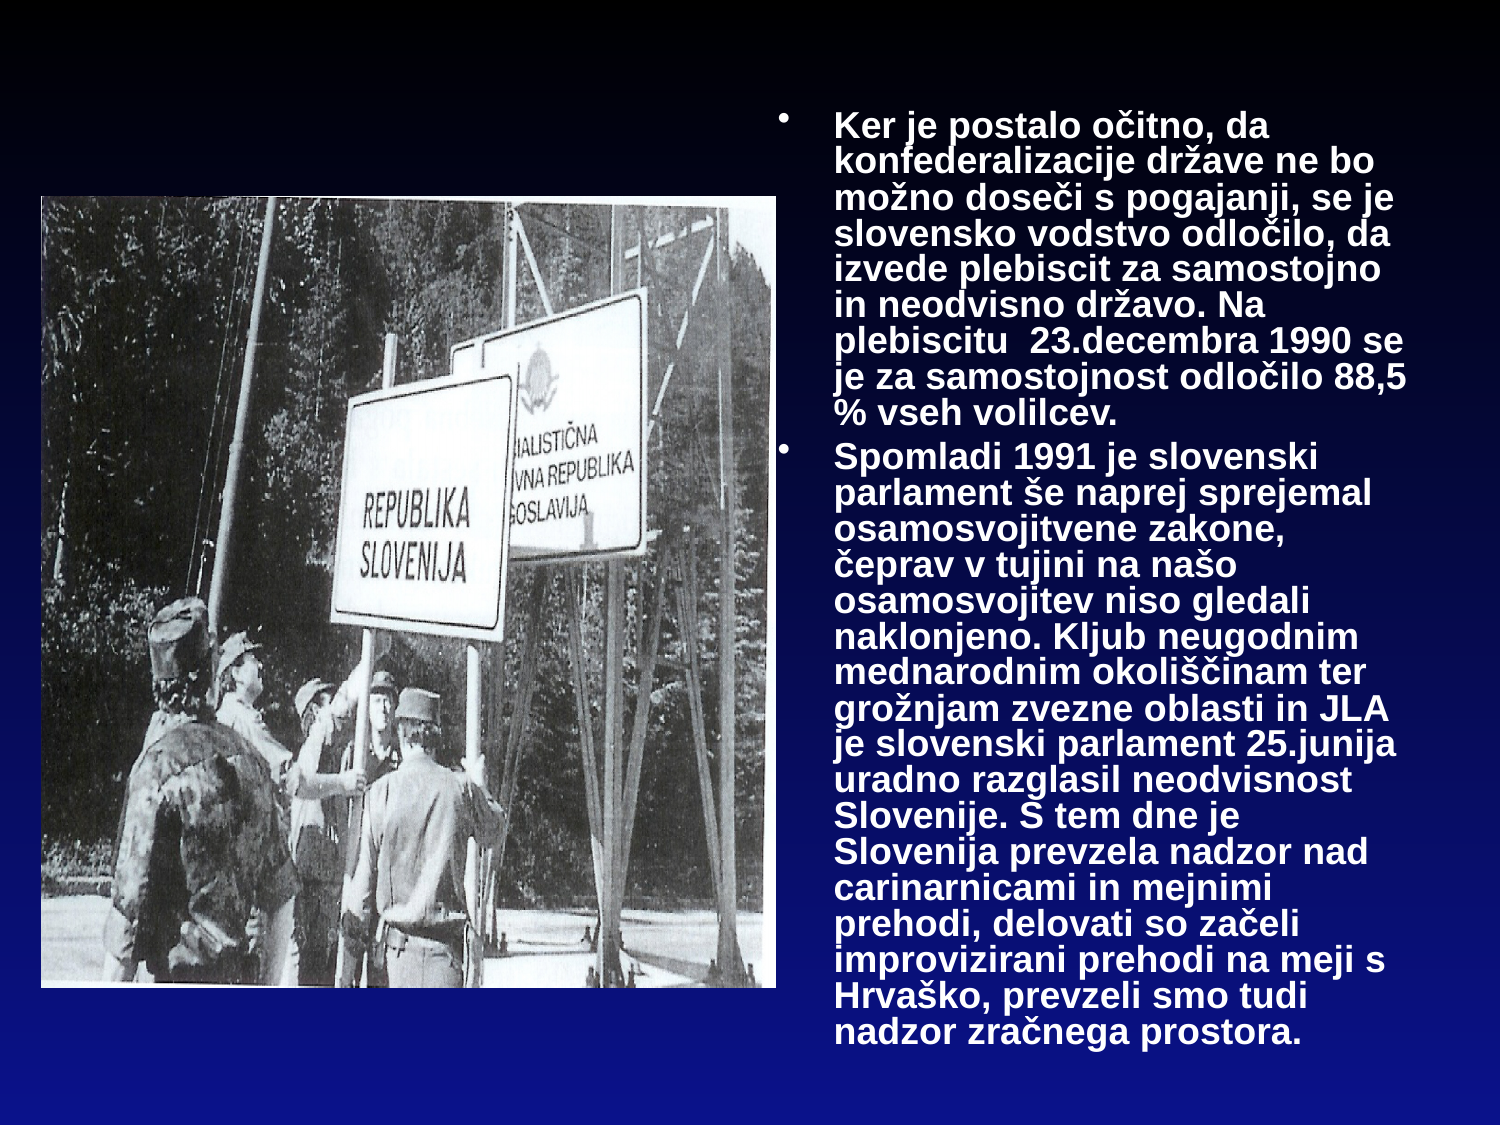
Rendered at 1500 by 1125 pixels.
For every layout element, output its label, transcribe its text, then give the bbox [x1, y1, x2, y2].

list Ker je postalo očitno, da konfederalizacije države ne bo možno doseči s pogajanji, se je slovensko vodstvo odločilo, da izvede plebiscit za samostojno in neodvisno državo. Na plebiscitu 23.decembra 1990 se je za samostojnost odločilo 88,5 % vseh volilcev. Spomladi 1991 je slovenski parlament še naprej sprejemal osamosvojitvene zakone, čeprav v tujini na našo osamosvojitev niso gledali naklonjeno. Kljub neugodnim mednarodnim okoliščinam ter grožnjam zvezne oblasti in JLA je slovenski parlament 25.junija uradno razglasil neodvisnost Slovenije. S tem dne je Slovenija prevzela nadzor nad carinarnicami in mejnimi prehodi, delovati so začeli improvizirani prehodi na meji s Hrvaško, prevzeli smo tudi nadzor zračnega prostora. [762, 101, 1425, 1005]
picture [41, 196, 776, 988]
